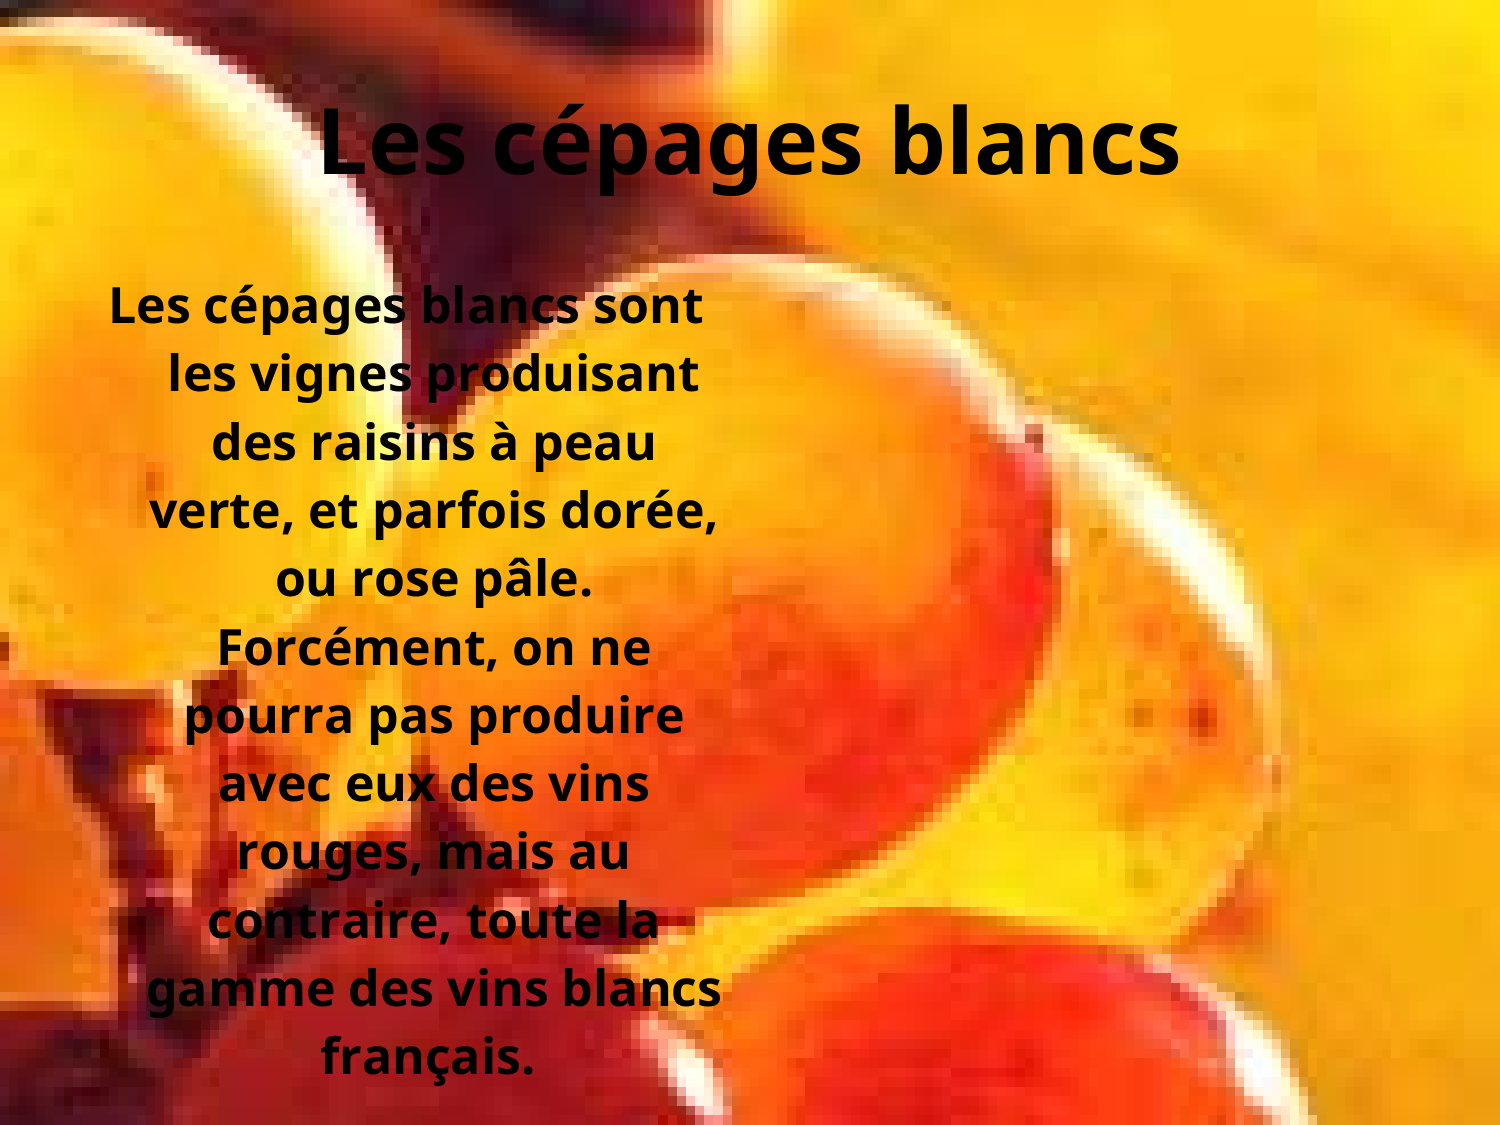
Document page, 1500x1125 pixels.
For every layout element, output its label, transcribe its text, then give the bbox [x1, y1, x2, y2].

picture [0, 0, 1500, 1125]
list Les cépages blancs sont les vignes produisant des raisins à peau verte, et parfois dorée, ou rose pâle. Forcément, on ne pourra pas produire avec eux des vins rouges, mais au contraire, toute la gamme des vins blancs français. [75, 262, 738, 1035]
title Les cépages blancs [75, 45, 1426, 233]
